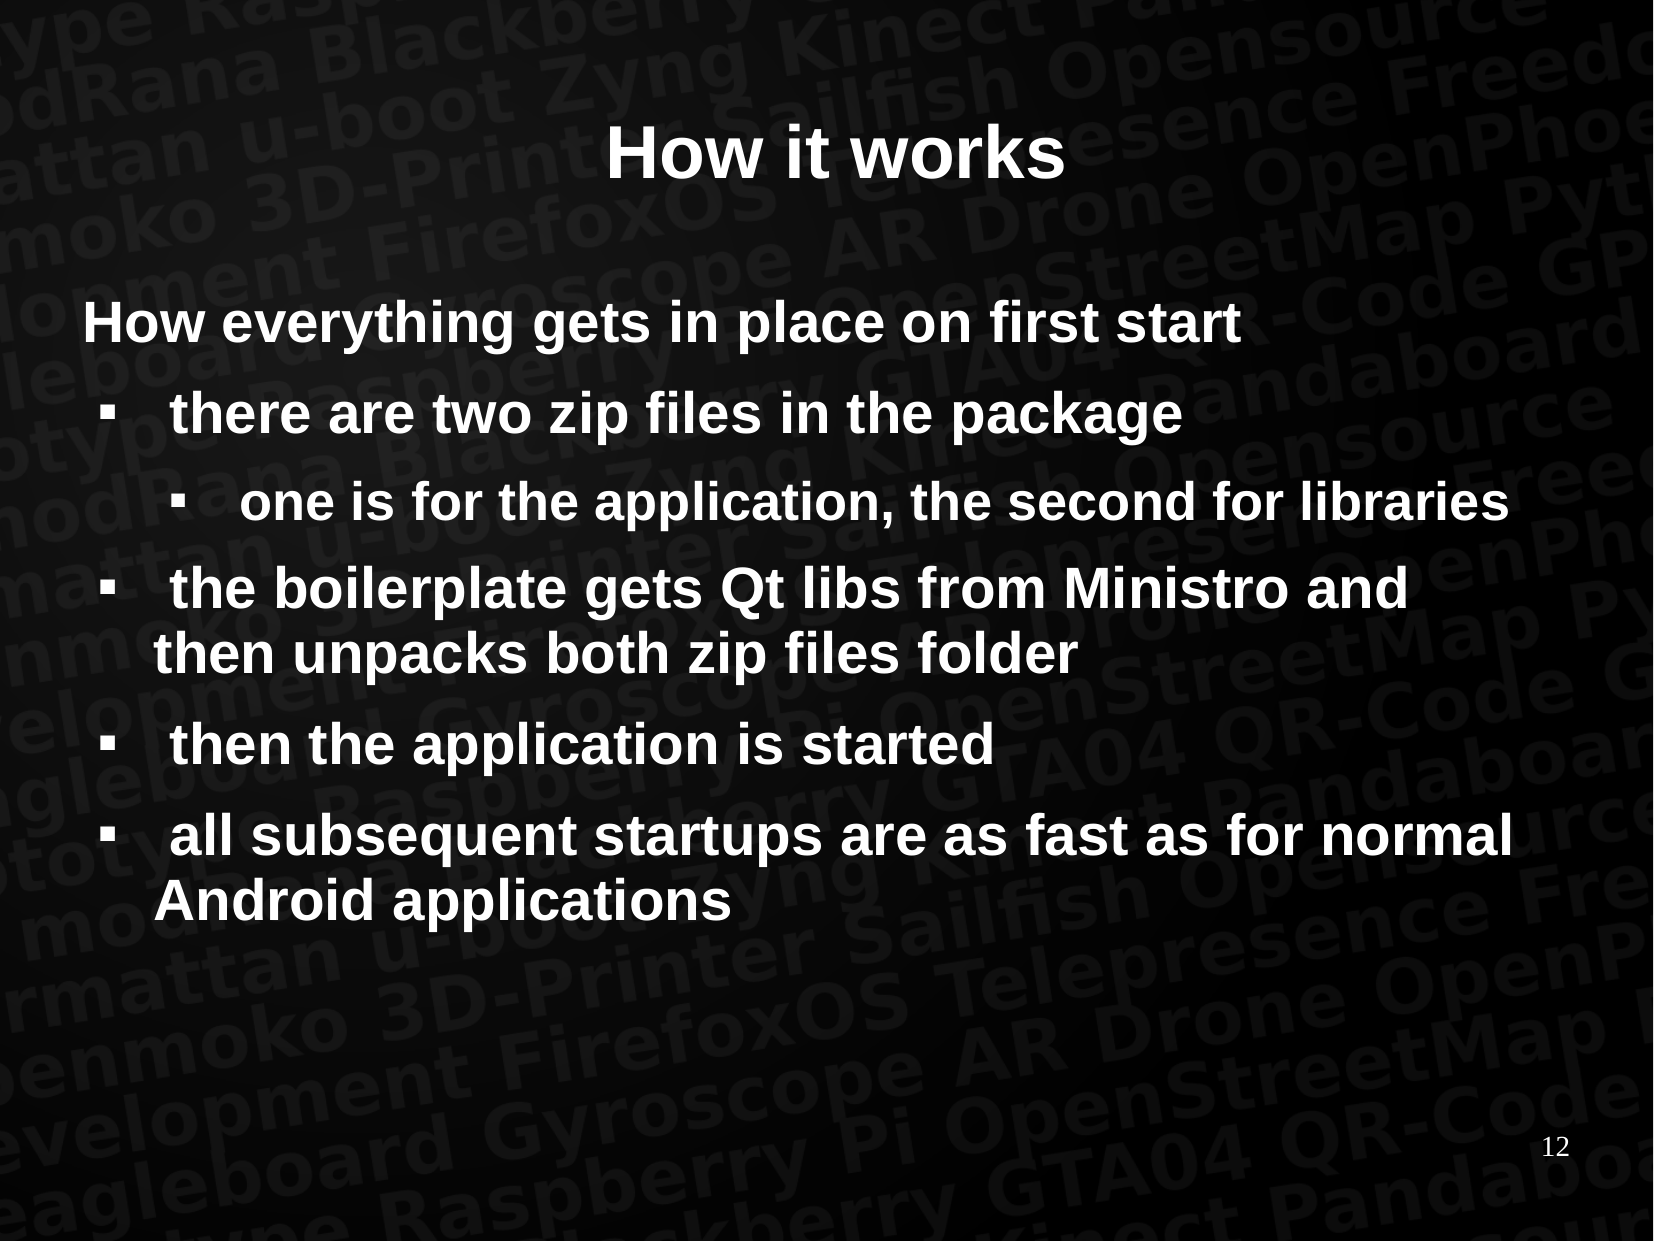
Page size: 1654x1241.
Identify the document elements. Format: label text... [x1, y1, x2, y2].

picture [0, 0, 1654, 1241]
title How it works [82, 49, 1571, 257]
list How everything gets in place on first start there are two zip files in the package one is for the application, the second for libraries the boilerplate gets Qt libs from Ministro and then unpacks both zip files folder then the application is started all subsequent startups are as fast as for normal Android applications [82, 290, 1538, 1010]
